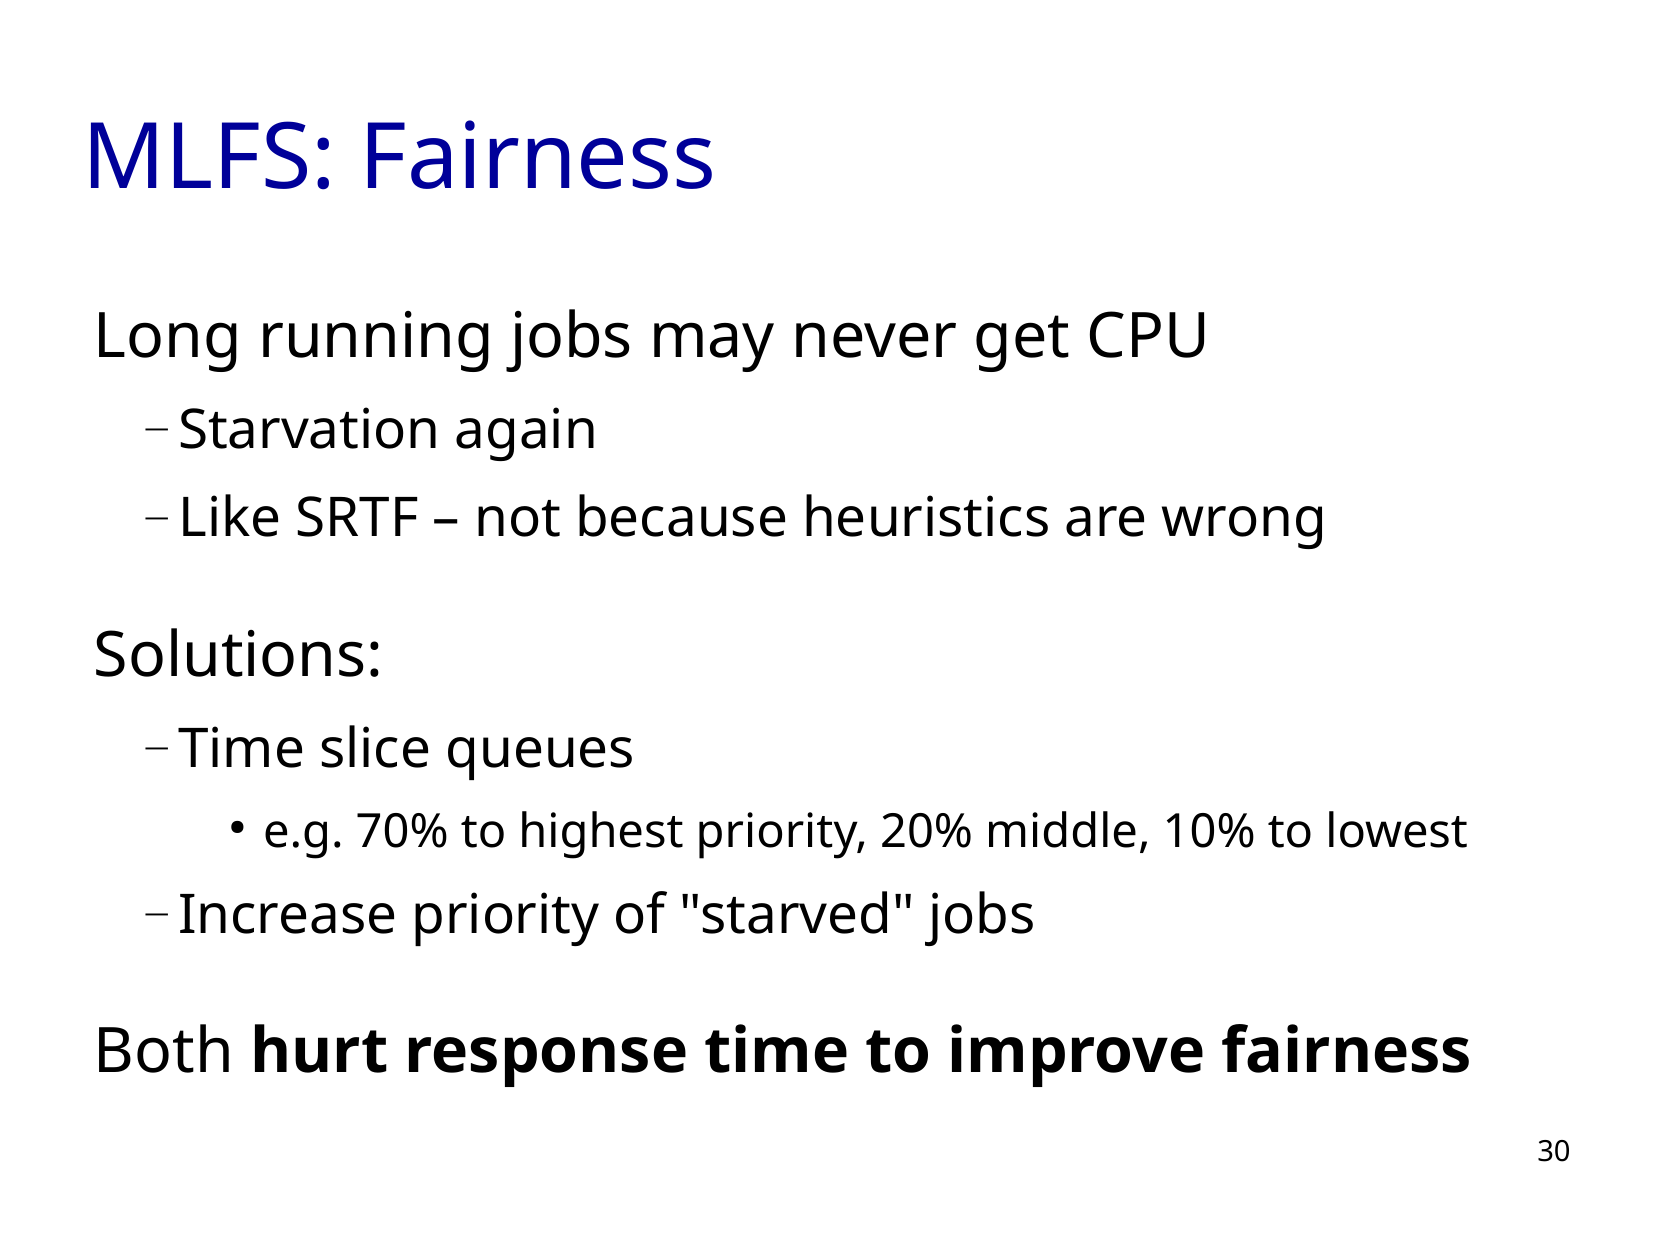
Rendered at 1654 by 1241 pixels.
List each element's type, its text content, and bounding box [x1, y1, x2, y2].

list Long running jobs may never get CPU Starvation again Like SRTF – not because heuristics are wrong Solutions: Time slice queues e.g. 70% to highest priority, 20% middle, 10% to lowest Increase priority of "starved" jobs Both hurt response time to improve fairness [60, 290, 1571, 1096]
title MLFS: Fairness [82, 49, 1571, 257]
